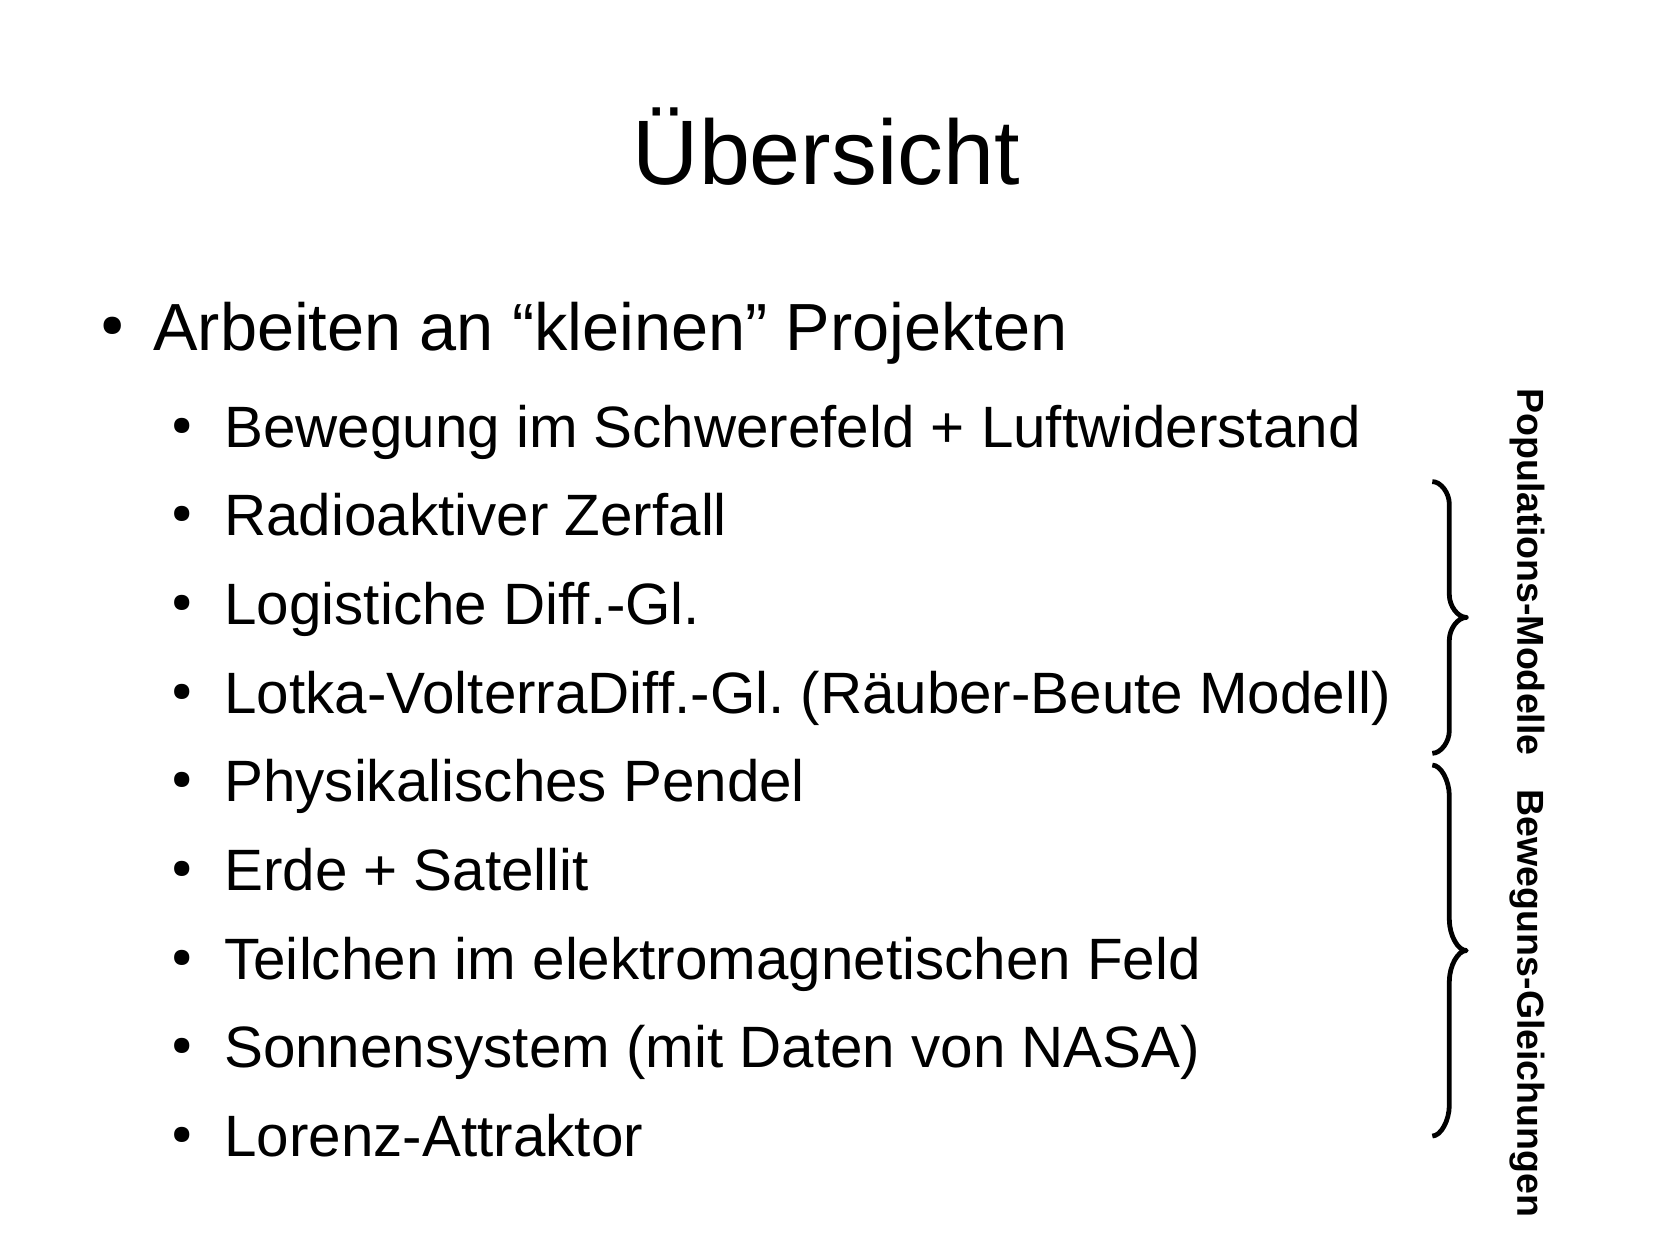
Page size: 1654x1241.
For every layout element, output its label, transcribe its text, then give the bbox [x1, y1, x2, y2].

title Übersicht [82, 49, 1571, 257]
text_box Populations-Modelle [1502, 373, 1559, 771]
text_box Beweguns-Gleichungen [1461, 775, 1559, 1233]
list Arbeiten an “kleinen” Projekten Bewegung im Schwerefeld + Luftwiderstand Radioaktiver Zerfall Logistiche Diff.-Gl. Lotka-VolterraDiff.-Gl. (Räuber-Beute Modell) Physikalisches Pendel Erde + Satellit Teilchen im elektromagnetischen Feld Sonnensystem (mit Daten von NASA) Lorenz-Attraktor [82, 290, 1571, 1166]
